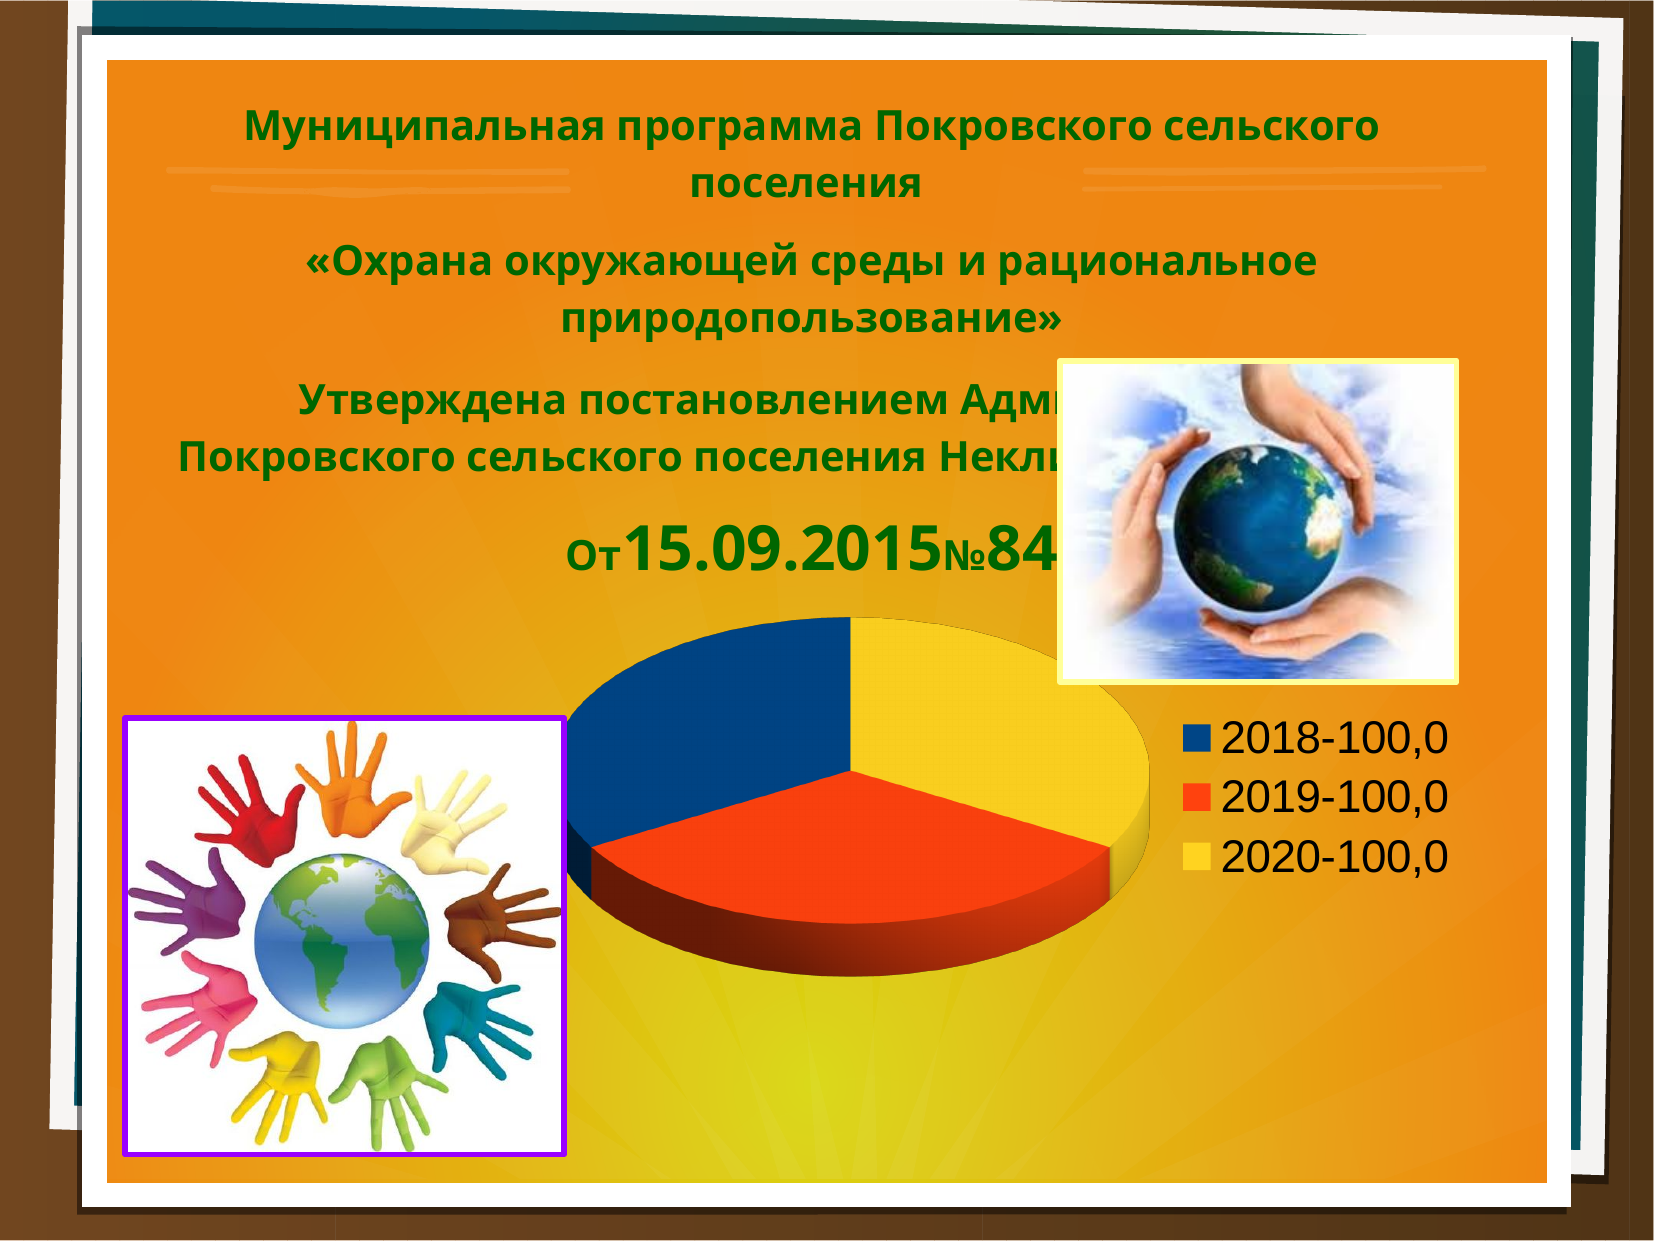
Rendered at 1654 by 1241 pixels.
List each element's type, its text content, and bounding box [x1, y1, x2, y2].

chart [532, 501, 1477, 1093]
text_box Муниципальная программа Покровского сельского поселения «Охрана окружающей среды и рациональное природопользование» Утверждена постановлением Администрации Покровского сельского поселения Неклиновского района От15.09.2015№84 [147, 88, 1477, 500]
picture [128, 720, 562, 1152]
picture [1062, 363, 1454, 680]
